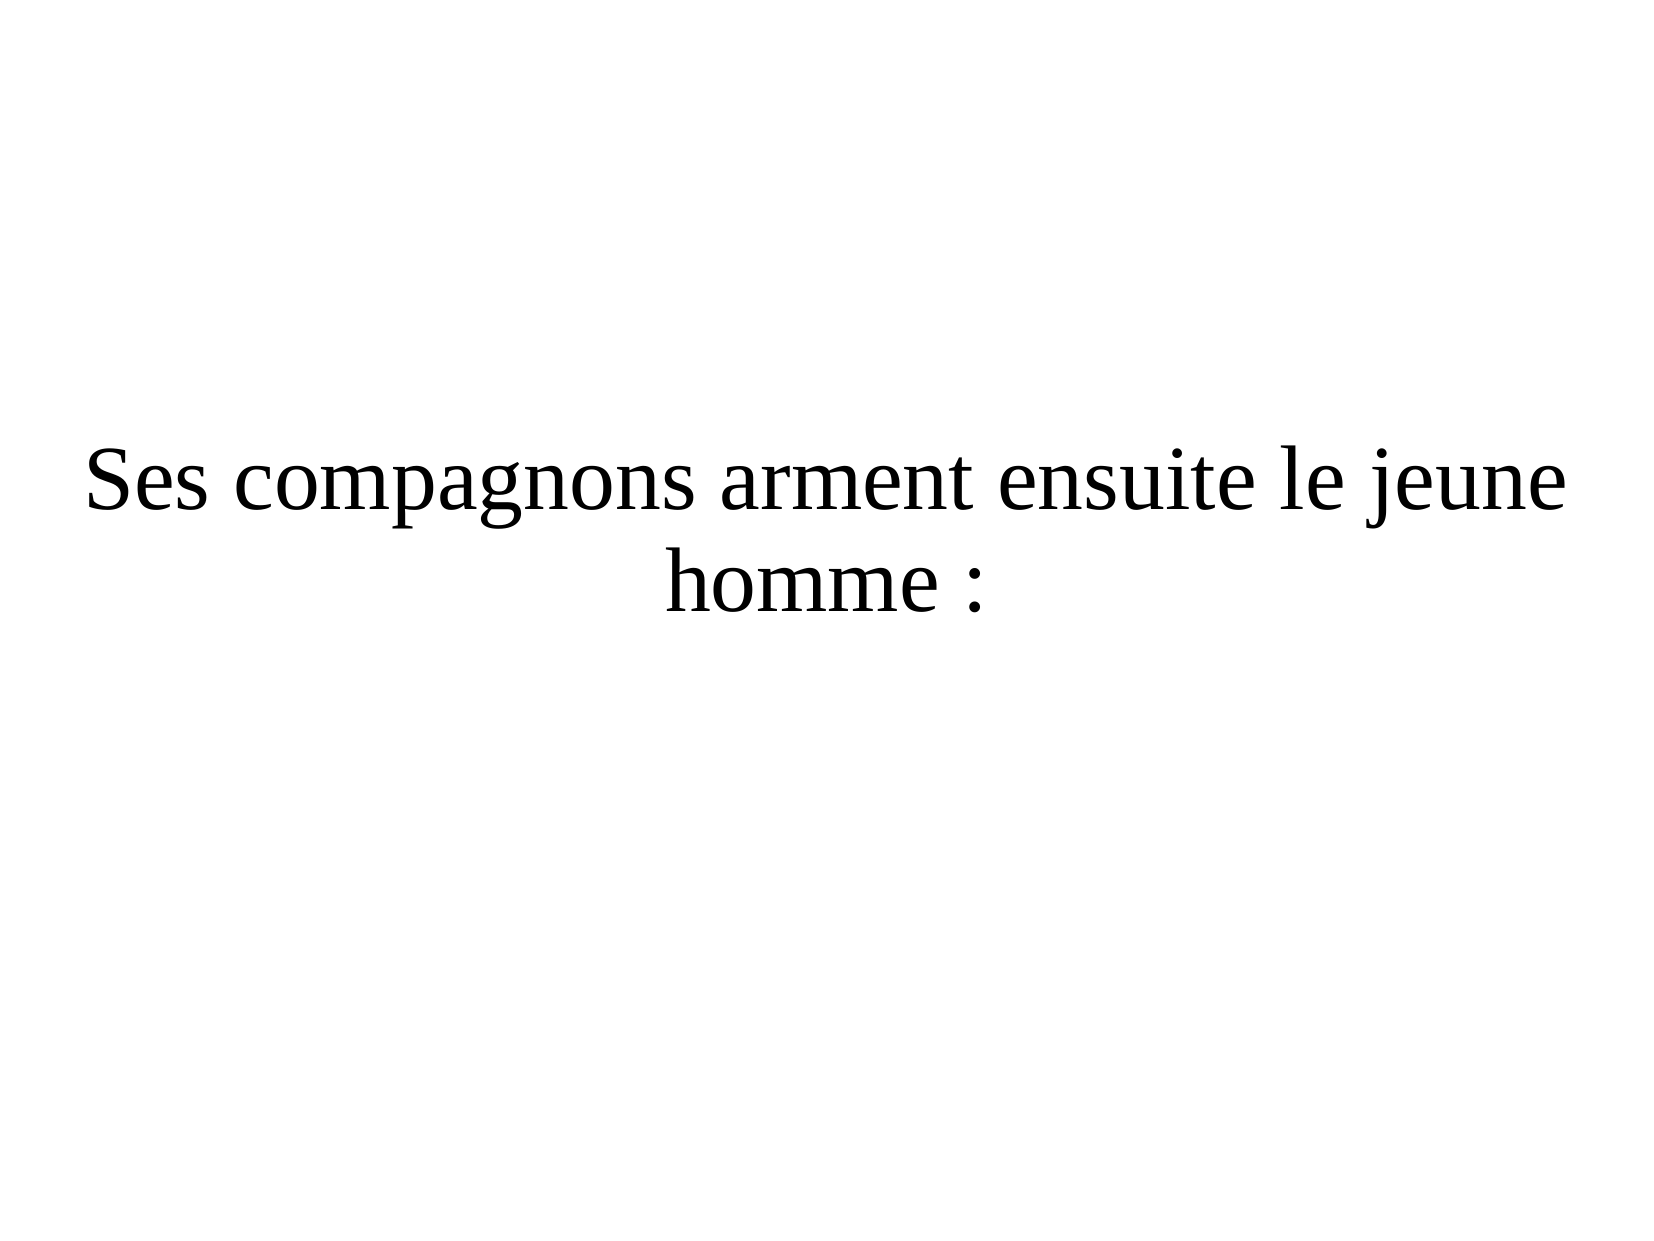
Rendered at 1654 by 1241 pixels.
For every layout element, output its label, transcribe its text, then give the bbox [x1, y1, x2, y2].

subtitle Ses compagnons arment ensuite le jeune homme : [82, 49, 1571, 1010]
